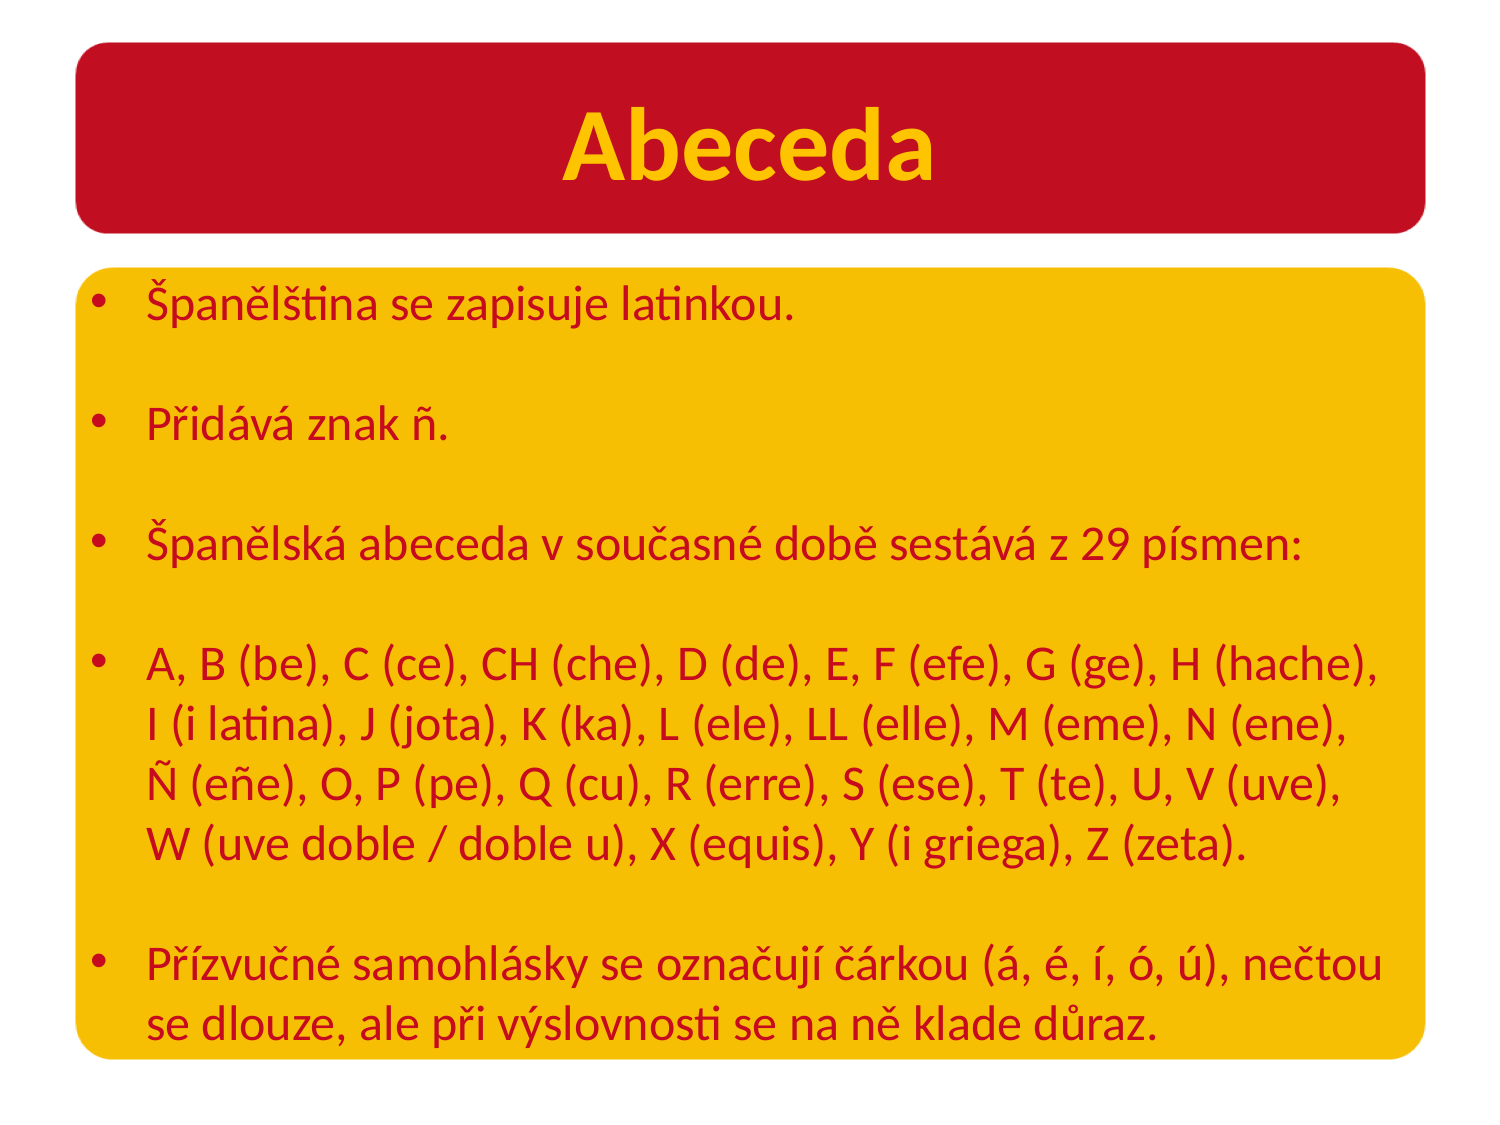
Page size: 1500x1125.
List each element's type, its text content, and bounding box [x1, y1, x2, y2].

picture [73, 265, 1427, 1061]
list Španělština se zapisuje latinkou. Přidává znak ñ. Španělská abeceda v současné době sestává z 29 písmen: A, B (be), C (ce), CH (che), D (de), E, F (efe), G (ge), H (hache), I (i latina), J (jota), K (ka), L (ele), LL (elle), M (eme), N (ene), Ñ (eñe), O, P (pe), Q (cu), R (erre), S (ese), T (te), U, V (uve), W (uve doble / doble u), X (equis), Y (i griega), Z (zeta). Přízvučné samohlásky se označují čárkou (á, é, í, ó, ú), nečtou se dlouze, ale při výslovnosti se na ně klade důraz. [75, 262, 1426, 1059]
title Abeceda [75, 45, 1426, 233]
picture [73, 40, 1427, 235]
